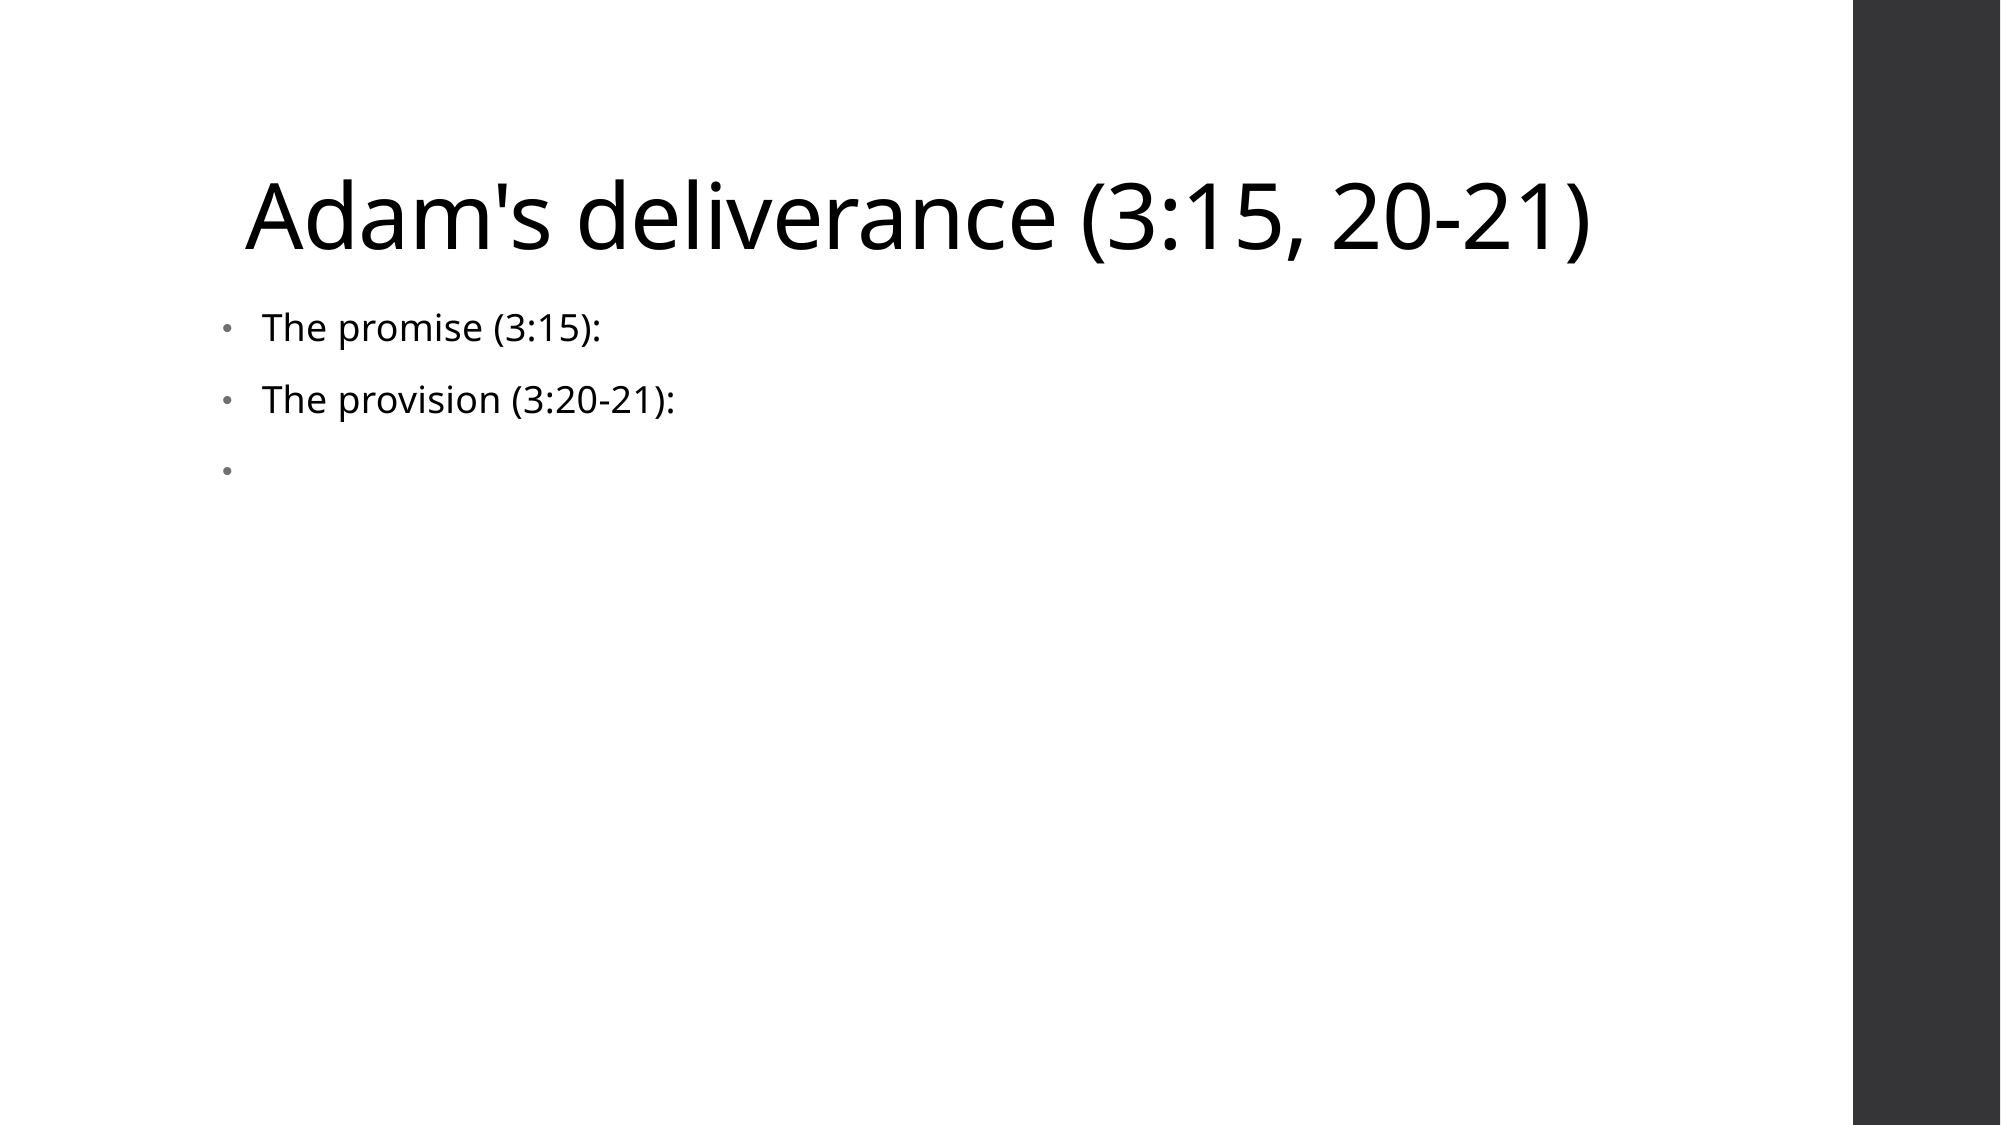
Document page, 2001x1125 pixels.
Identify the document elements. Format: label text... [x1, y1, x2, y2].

title Adam's deliverance (3:15, 20-21) [206, 60, 1797, 278]
list The promise (3:15): The provision (3:20-21): [206, 299, 1617, 1014]
